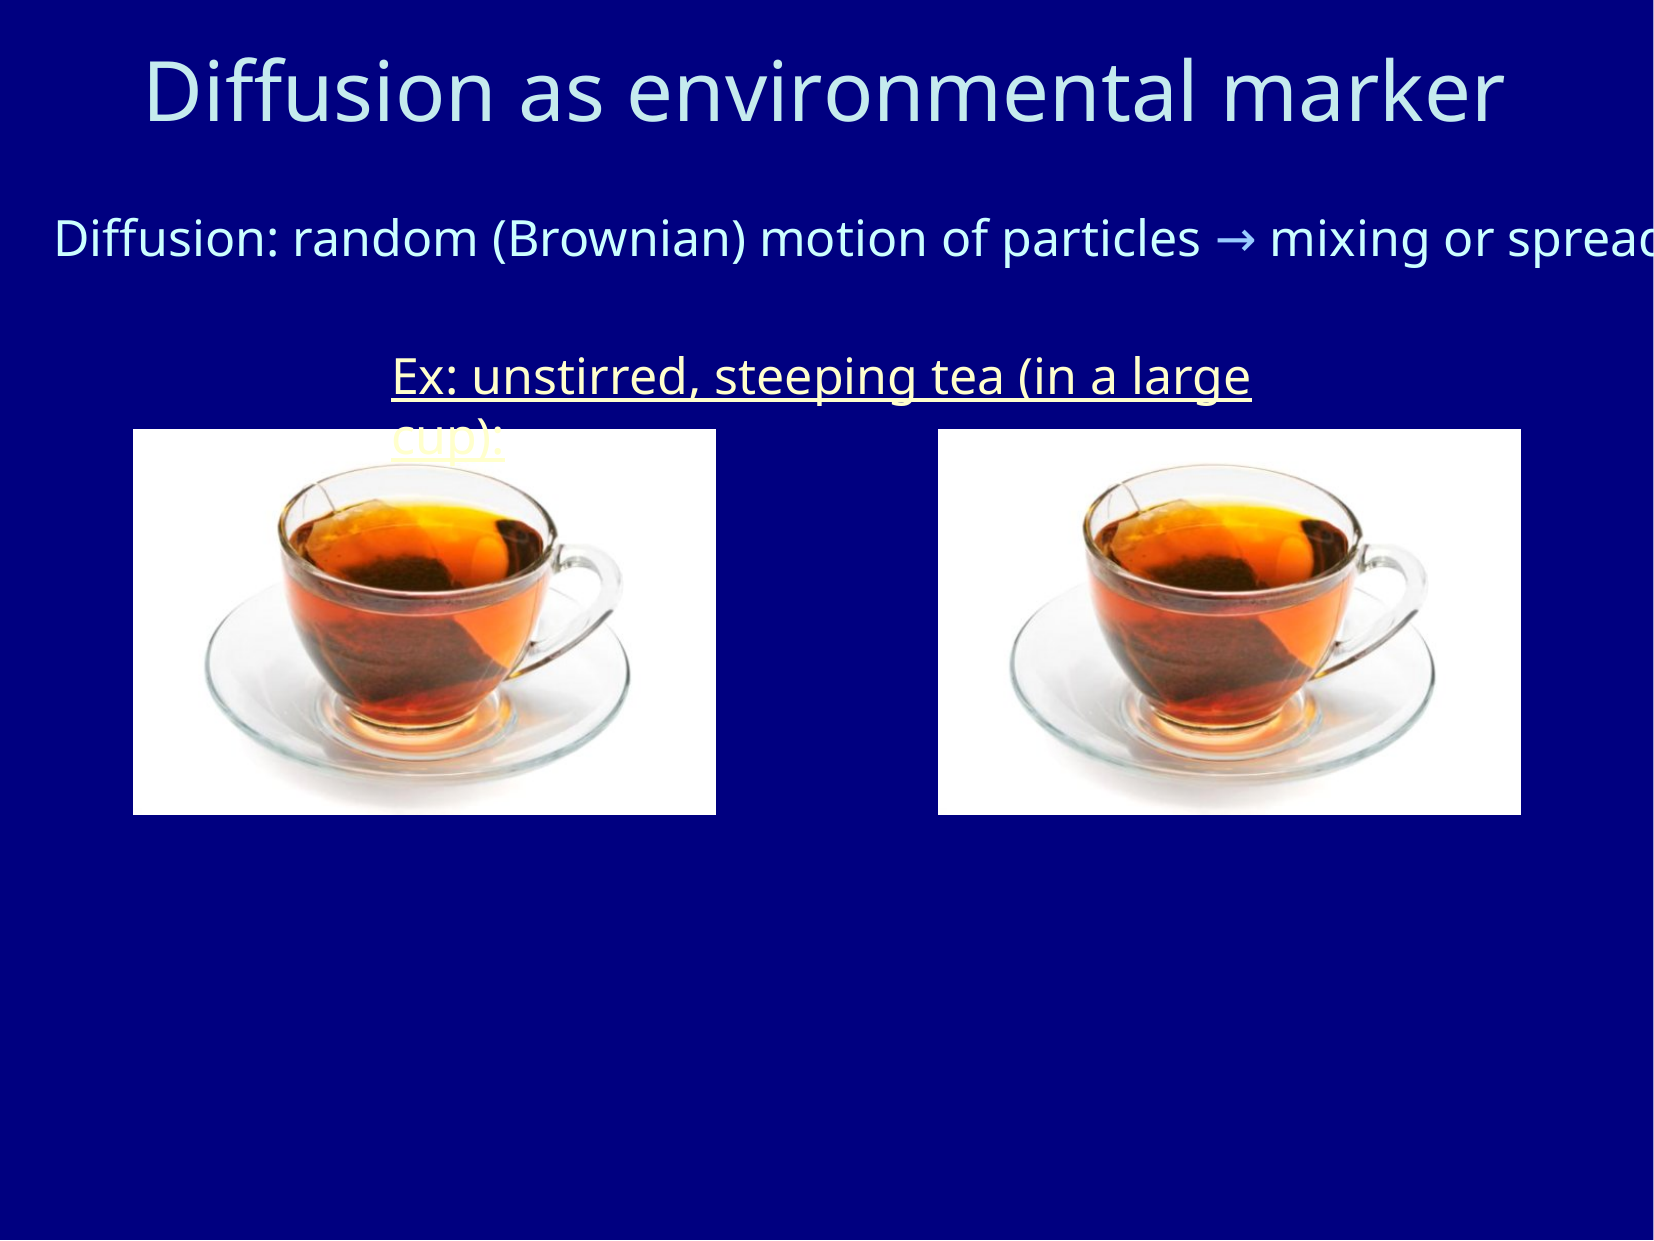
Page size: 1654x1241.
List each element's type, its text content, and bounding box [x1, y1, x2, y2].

text_box Diffusion: random (Brownian) motion of particles → mixing or spreading [38, 195, 1619, 378]
title Diffusion as environmental marker [75, 13, 1576, 164]
picture [938, 429, 1521, 815]
picture [133, 429, 716, 815]
text_box Ex: unstirred, steeping tea (in a large cup): [316, 336, 1327, 472]
